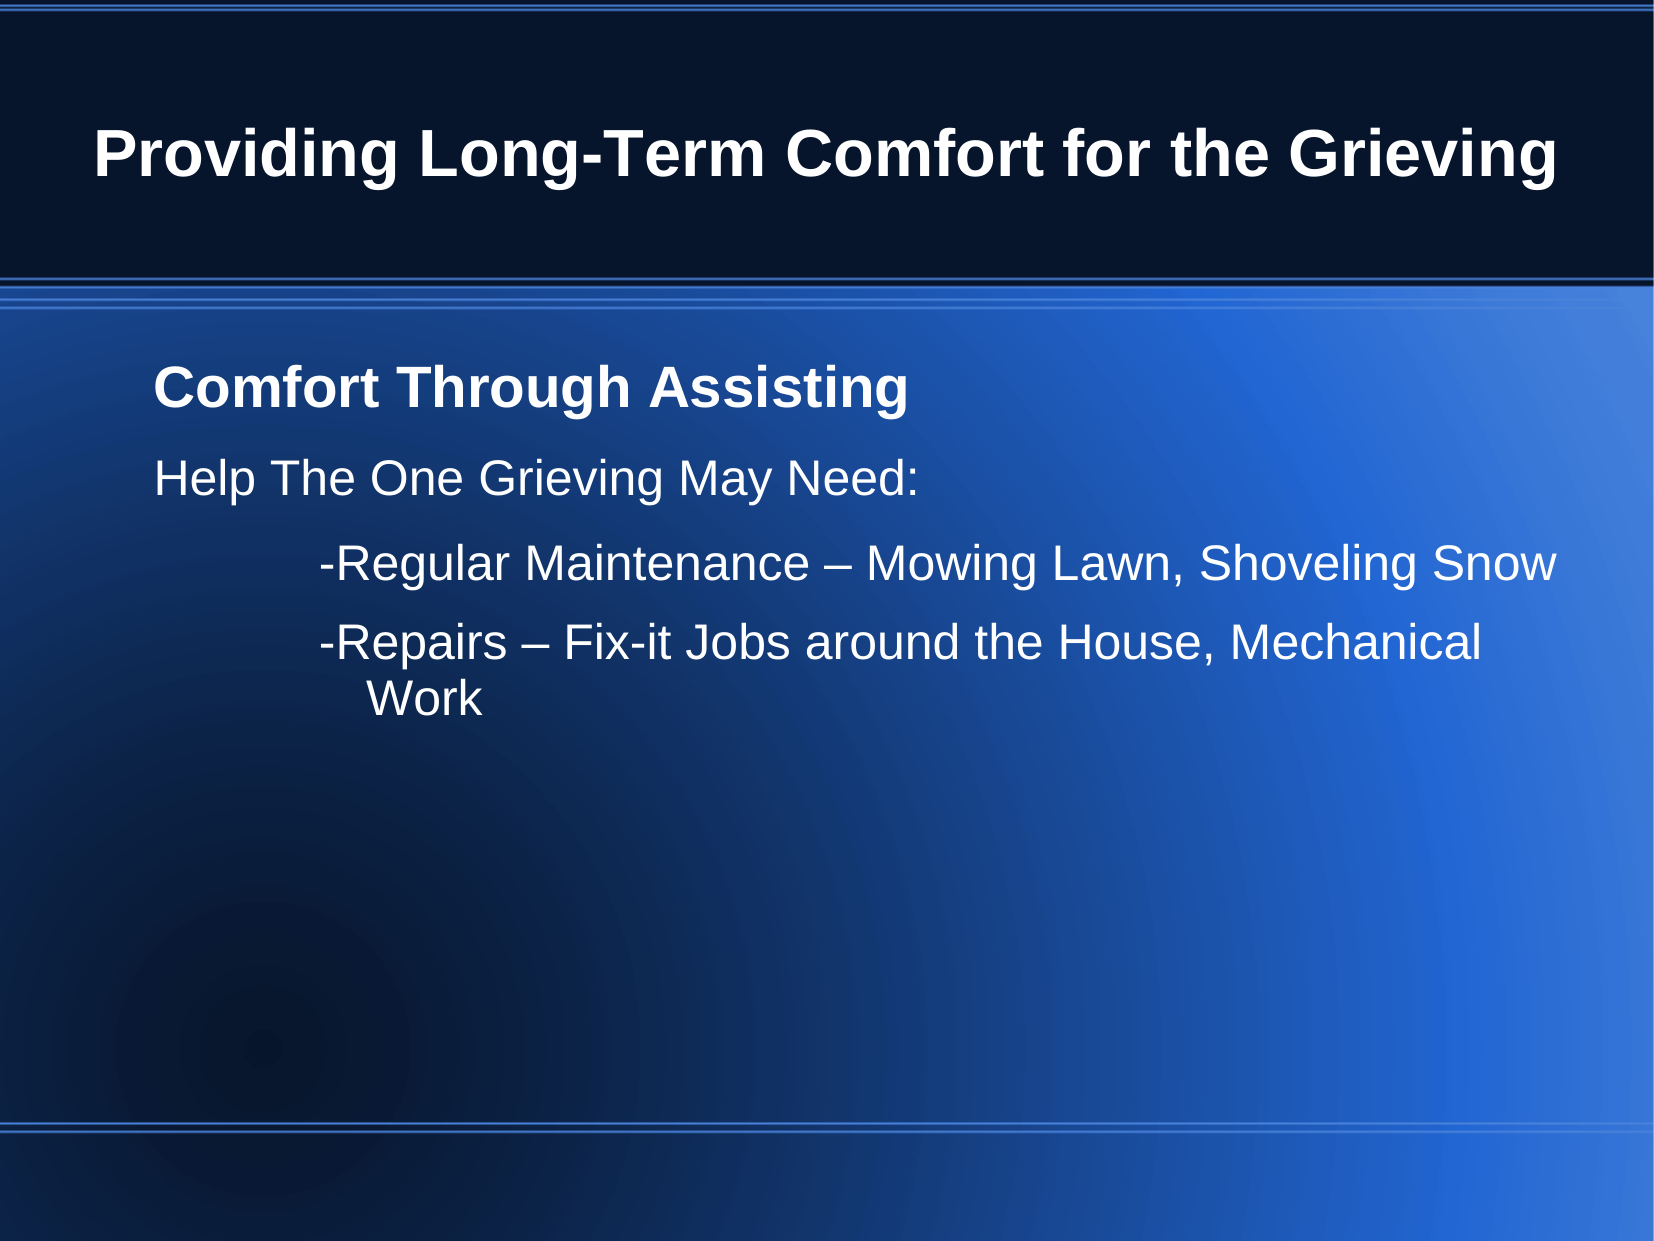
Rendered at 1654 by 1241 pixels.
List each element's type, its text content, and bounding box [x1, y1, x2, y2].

list Comfort Through Assisting Help The One Grieving May Need: -Regular Maintenance – Mowing Lawn, Shoveling Snow -Repairs – Fix-it Jobs around the House, Mechanical Work [82, 355, 1571, 1058]
picture [0, 0, 1654, 1241]
title Providing Long-Term Comfort for the Grieving [82, 49, 1571, 257]
